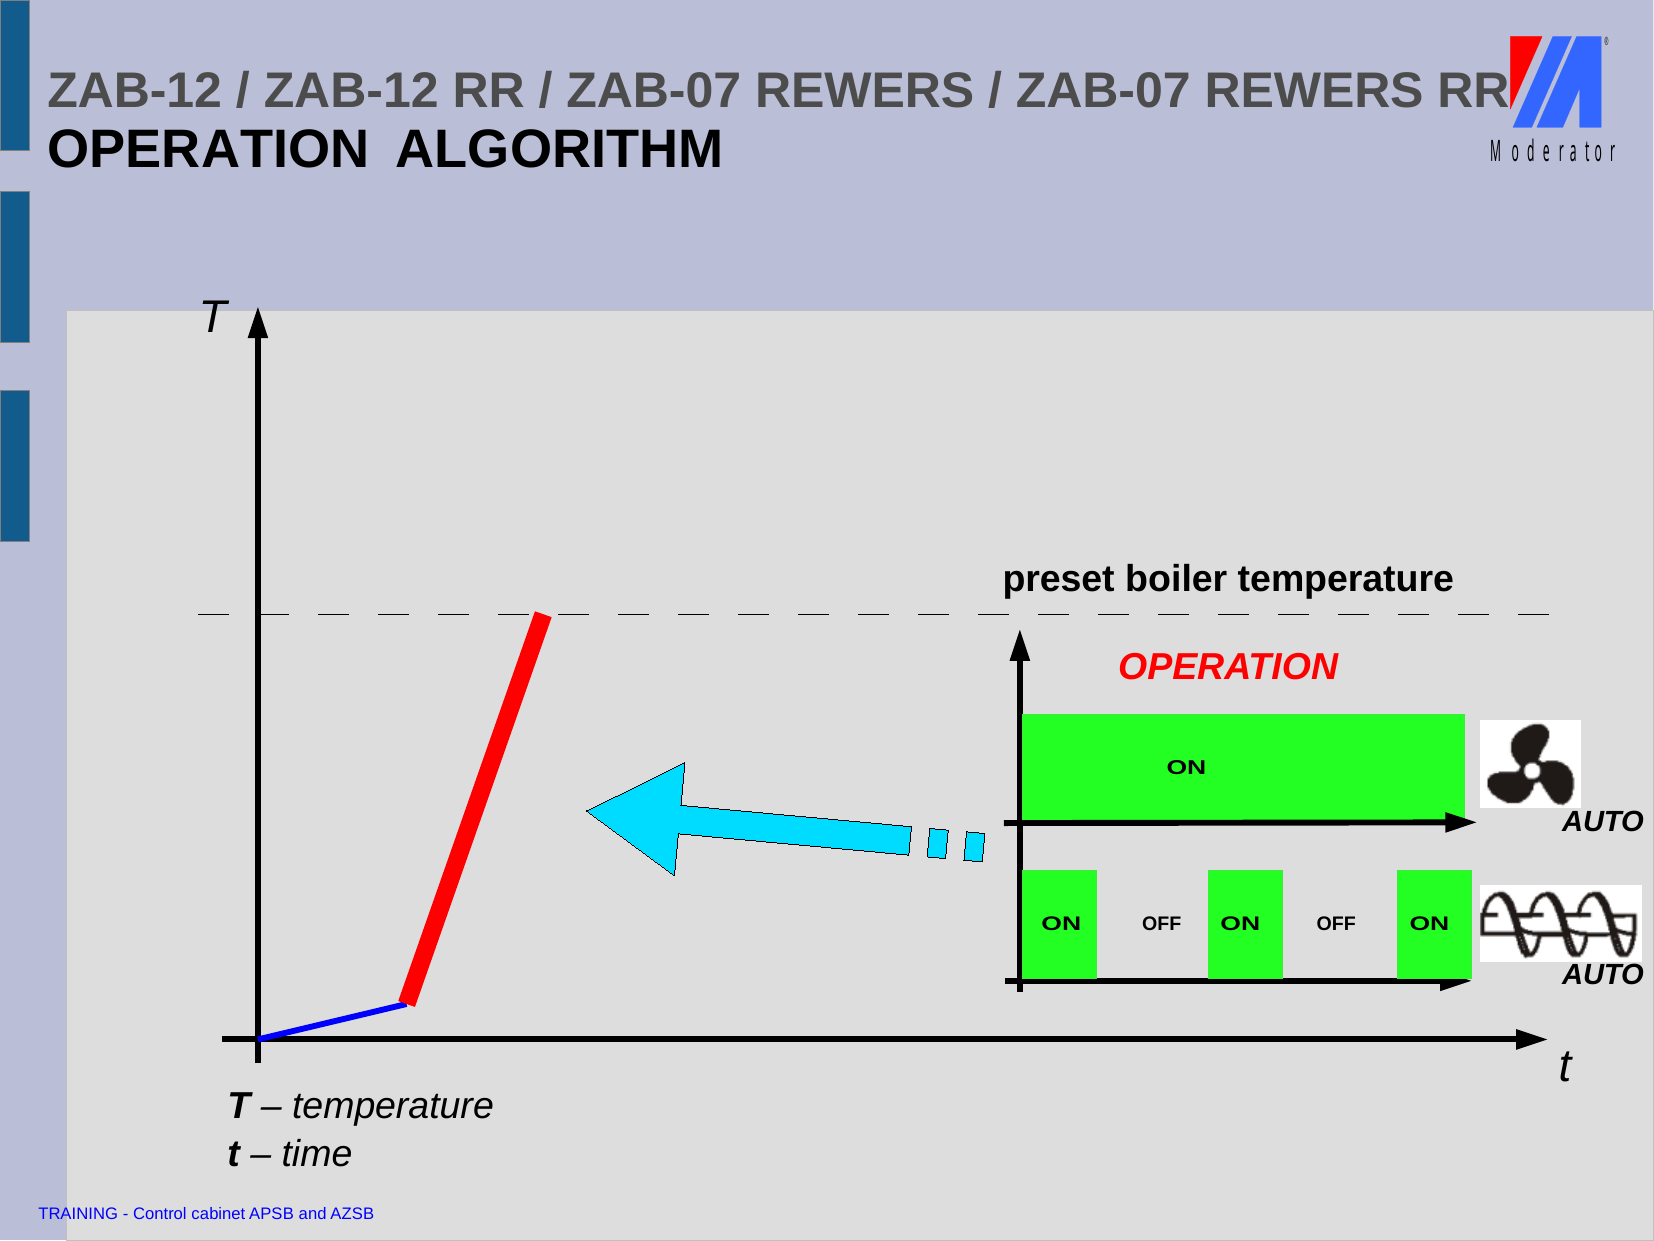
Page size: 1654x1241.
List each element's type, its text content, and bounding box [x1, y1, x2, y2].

text_box AUTO [1547, 797, 1654, 846]
text_box ON [1394, 905, 1464, 942]
title ZAB-12 / ZAB-12 RR / ZAB-07 REWERS / ZAB-07 REWERS RR OPERATION ALGORITHM [47, 46, 1524, 196]
text_box ON [1026, 905, 1096, 942]
text_box TRAINING - Control cabinet APSB and AZSB [23, 1197, 1134, 1231]
text_box T – temperature [212, 1077, 863, 1136]
picture [1480, 885, 1642, 962]
text_box t – time [212, 1124, 733, 1183]
text_box [1022, 714, 1465, 820]
text_box [586, 762, 912, 876]
text_box preset boiler temperature [874, 507, 1583, 610]
text_box [1022, 870, 1097, 979]
text_box t [1523, 1032, 1607, 1099]
picture [1488, 33, 1630, 166]
text_box ON [1151, 749, 1221, 787]
text_box OFF [1127, 905, 1197, 942]
text_box T [153, 283, 272, 350]
text_box [1371, 862, 1472, 979]
text_box OPERATION [1098, 637, 1359, 696]
picture [1480, 720, 1581, 808]
text_box OFF [1301, 905, 1371, 942]
text_box ON [1205, 905, 1275, 942]
text_box [963, 831, 985, 862]
text_box [927, 828, 949, 859]
text_box [1208, 861, 1283, 979]
text_box AUTO [1547, 950, 1654, 999]
